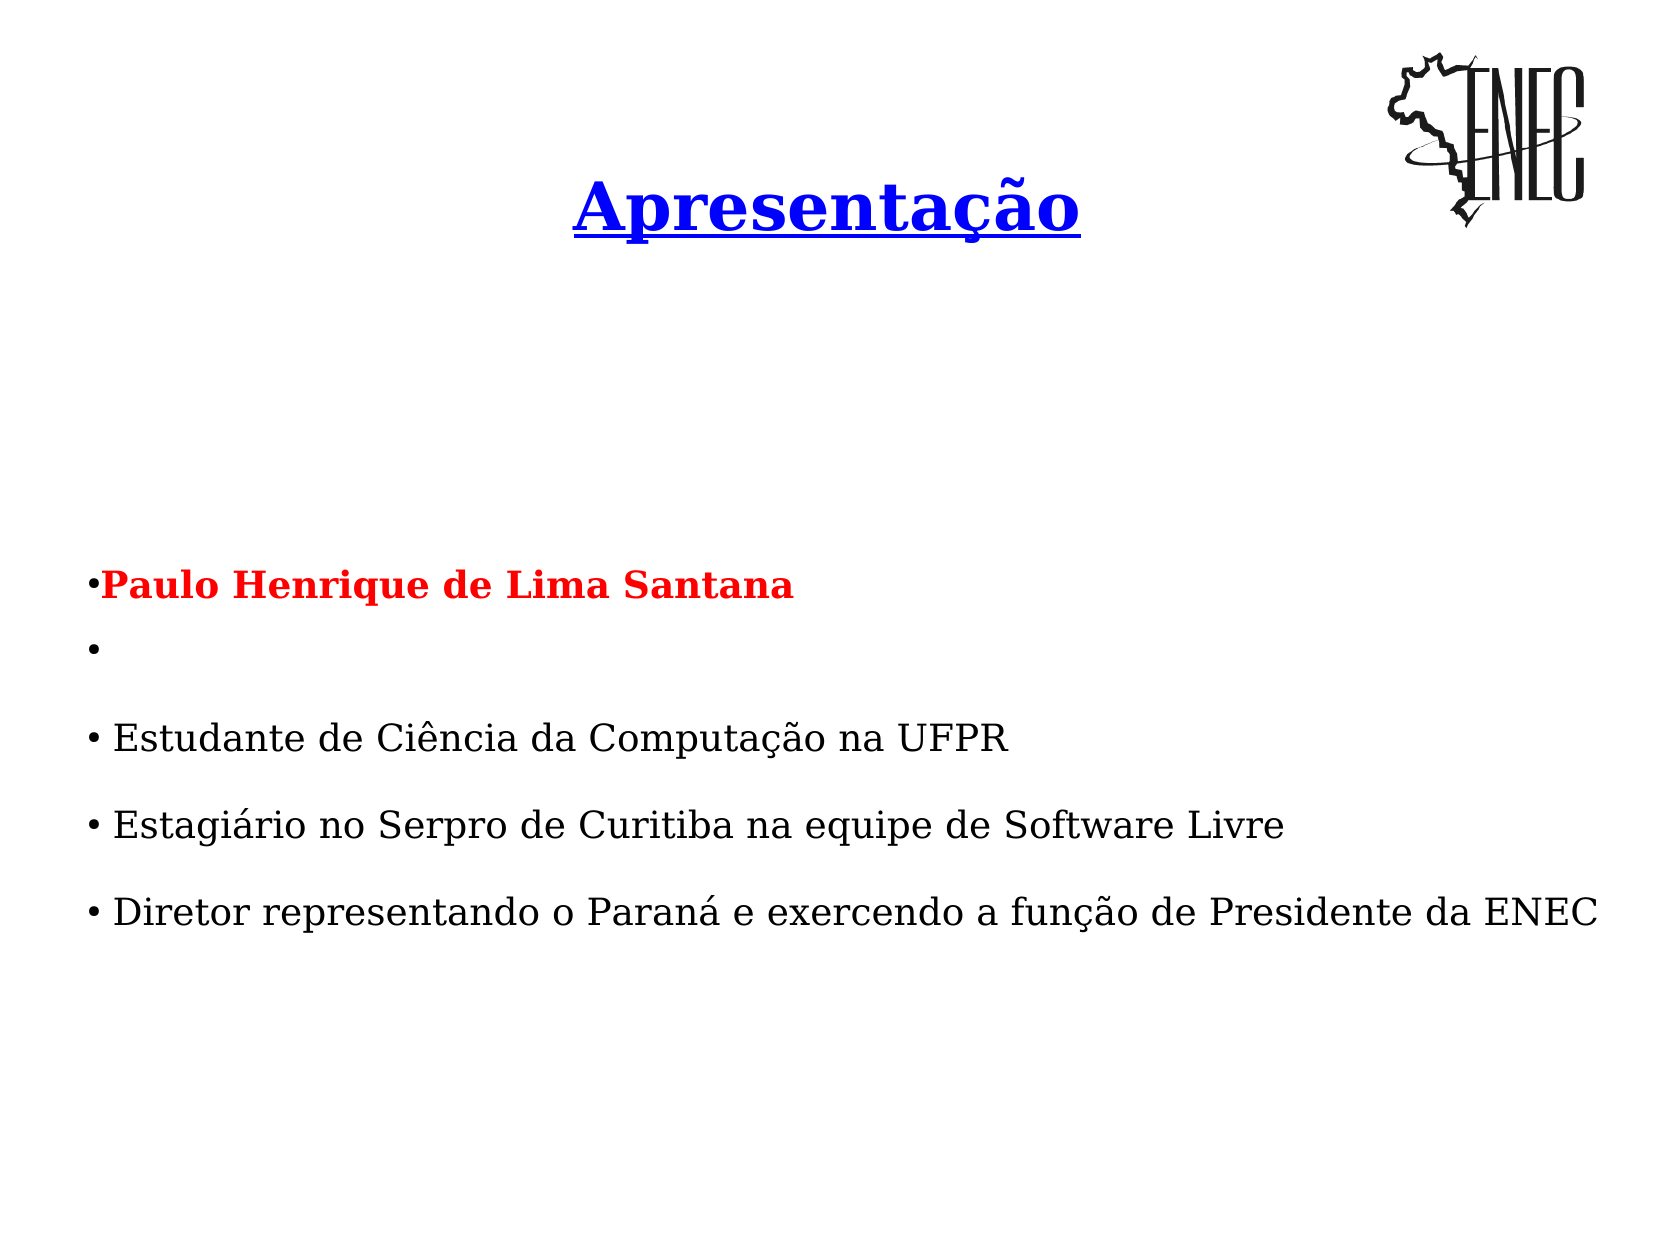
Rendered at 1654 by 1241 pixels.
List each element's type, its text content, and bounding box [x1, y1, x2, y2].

title Apresentação [121, 102, 1534, 311]
subtitle Paulo Henrique de Lima Santana Estudante de Ciência da Computação na UFPR Estagiário no Serpro de Curitiba na equipe de Software Livre Diretor representando o Paraná e exercendo a função de Presidente da ENEC [87, 349, 1654, 1127]
picture [1382, 47, 1590, 249]
